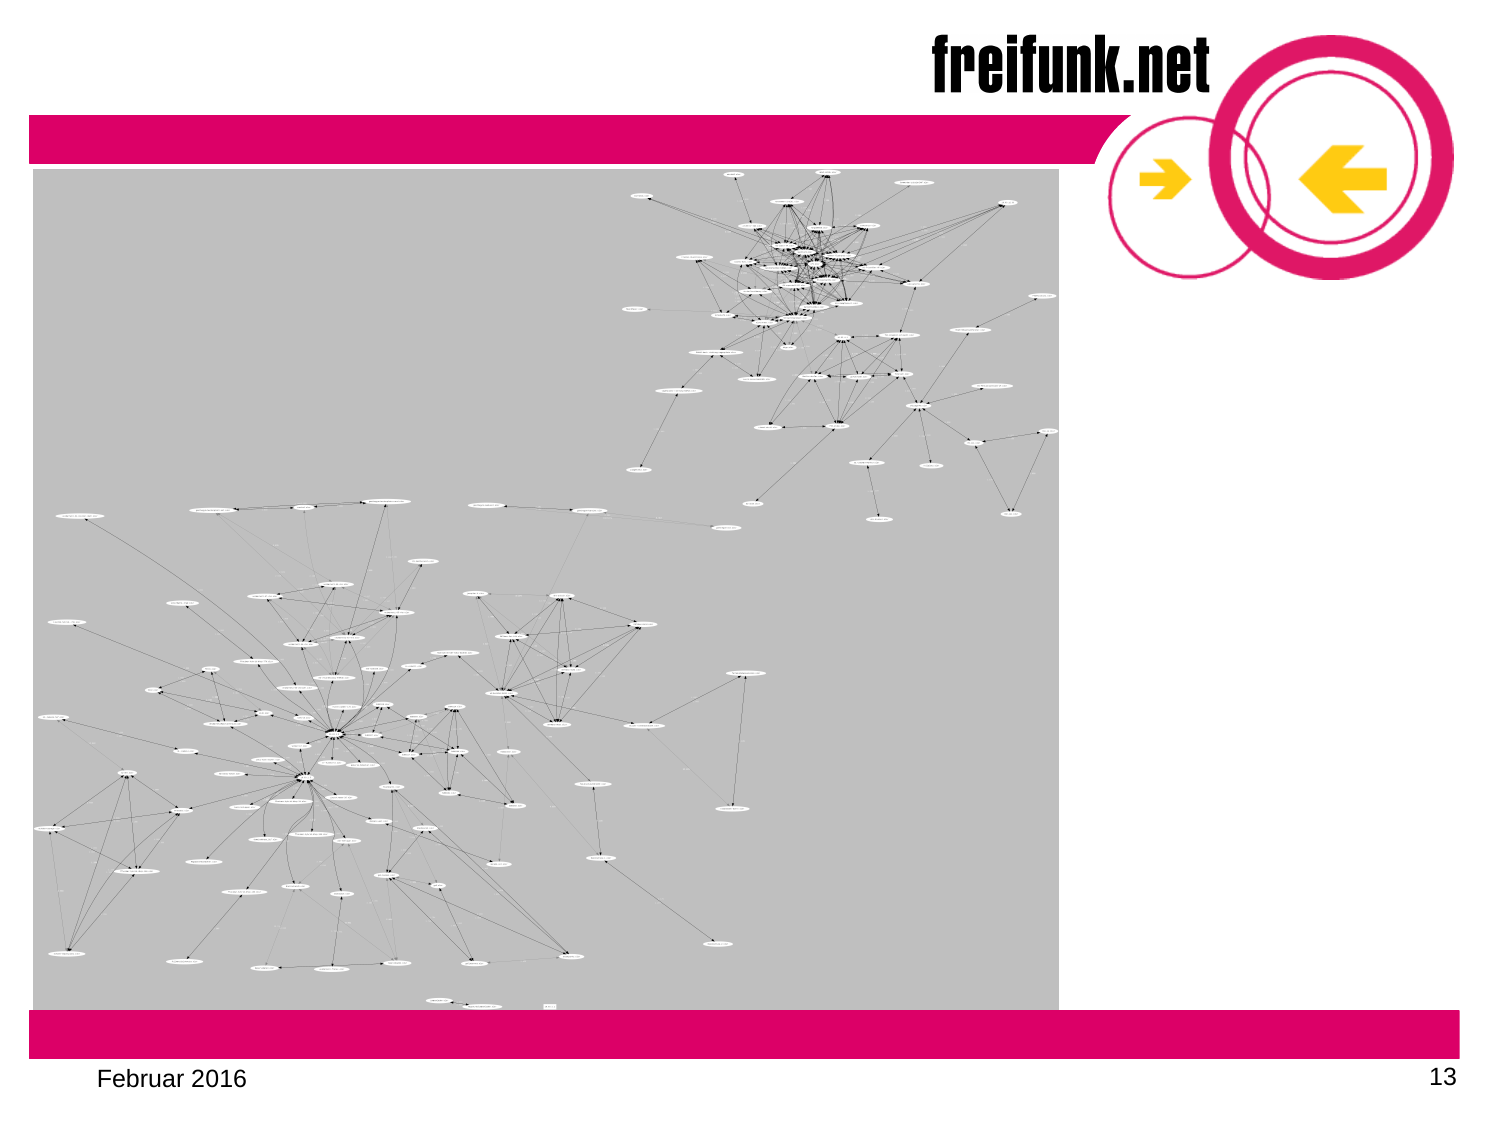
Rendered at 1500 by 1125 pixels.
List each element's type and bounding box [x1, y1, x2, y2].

picture [932, 34, 1454, 280]
picture [33, 169, 1059, 1010]
